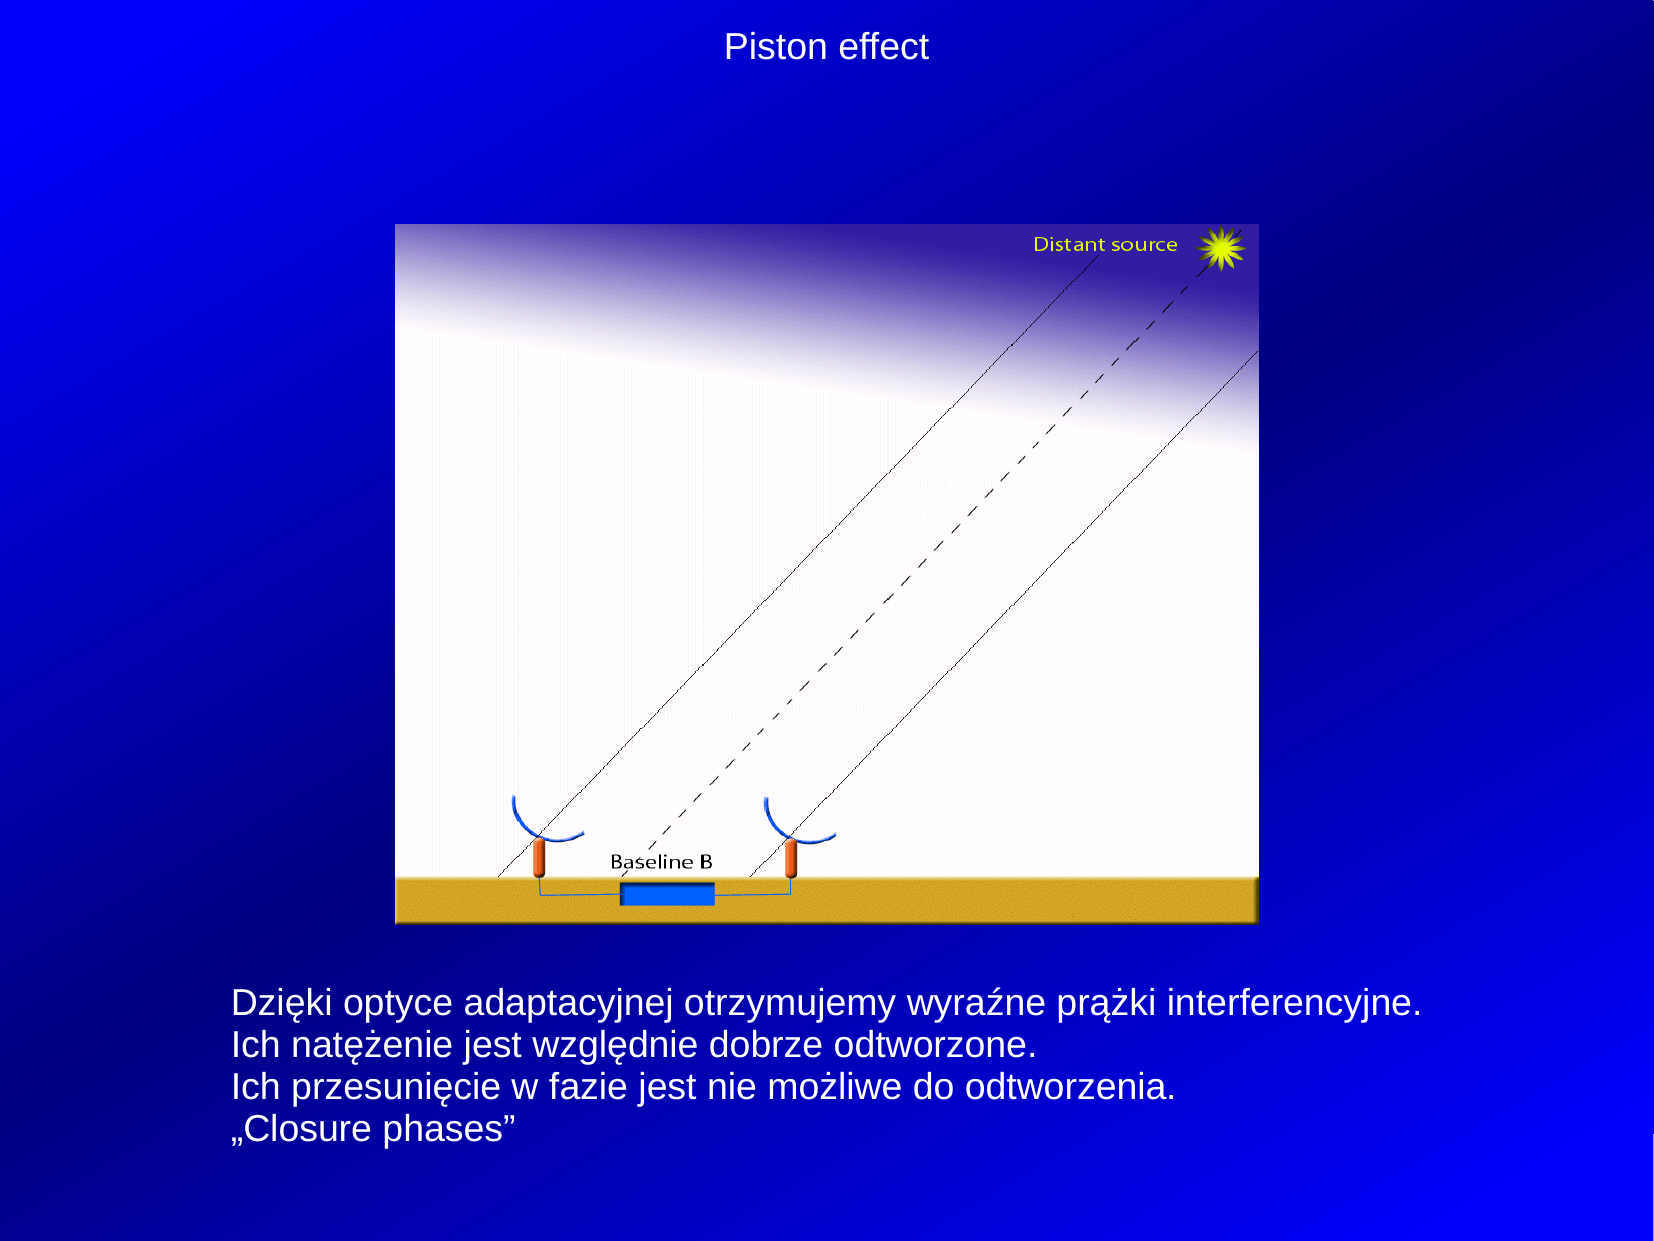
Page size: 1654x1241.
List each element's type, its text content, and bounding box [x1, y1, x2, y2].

text_box Dzięki optyce adaptacyjnej otrzymujemy wyraźne prążki interferencyjne. Ich natężenie jest względnie dobrze odtworzone. Ich przesunięcie w fazie jest nie możliwe do odtworzenia. „Closure phases” [216, 974, 1438, 1158]
picture [395, 224, 1259, 925]
text_box Piston effect [709, 18, 945, 75]
